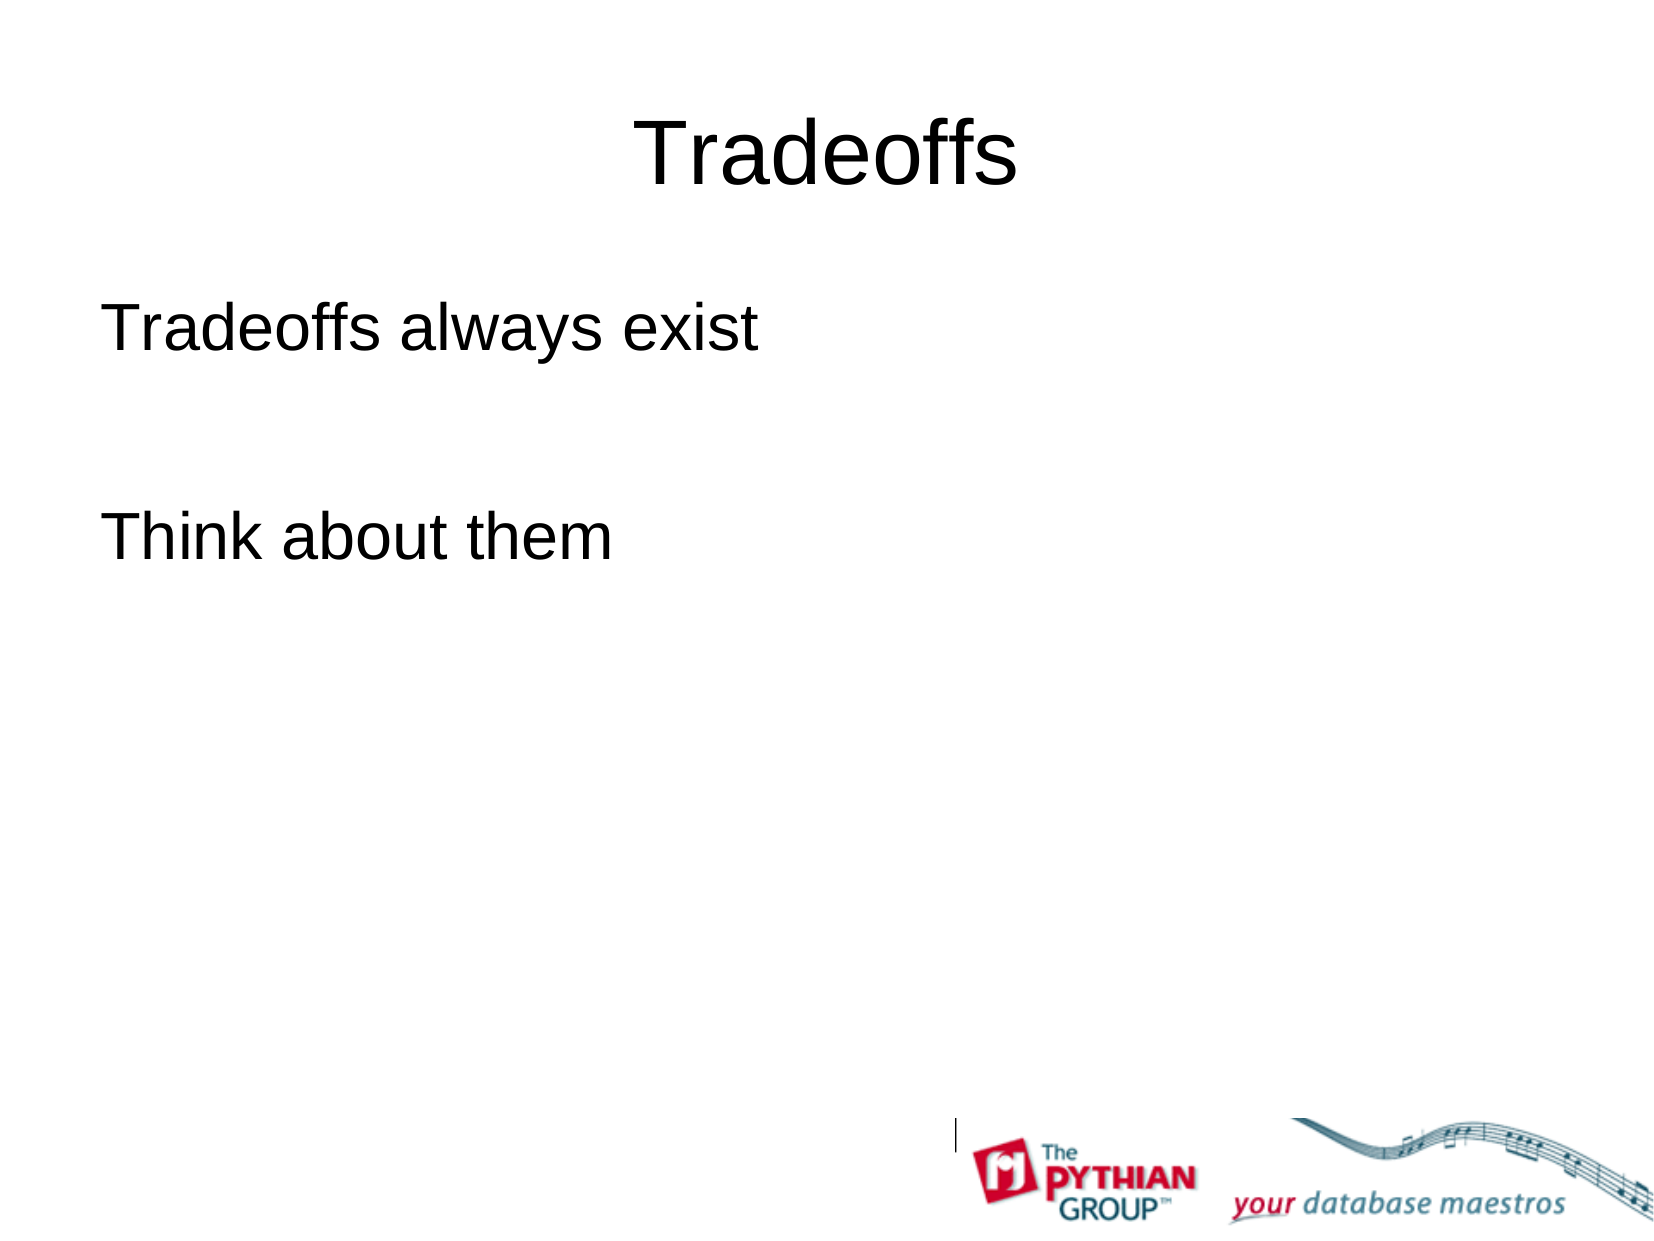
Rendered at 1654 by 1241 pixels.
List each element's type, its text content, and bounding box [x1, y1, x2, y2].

title Tradeoffs [82, 49, 1571, 257]
list Tradeoffs always exist Think about them [82, 290, 1571, 1094]
picture [955, 1118, 1654, 1241]
